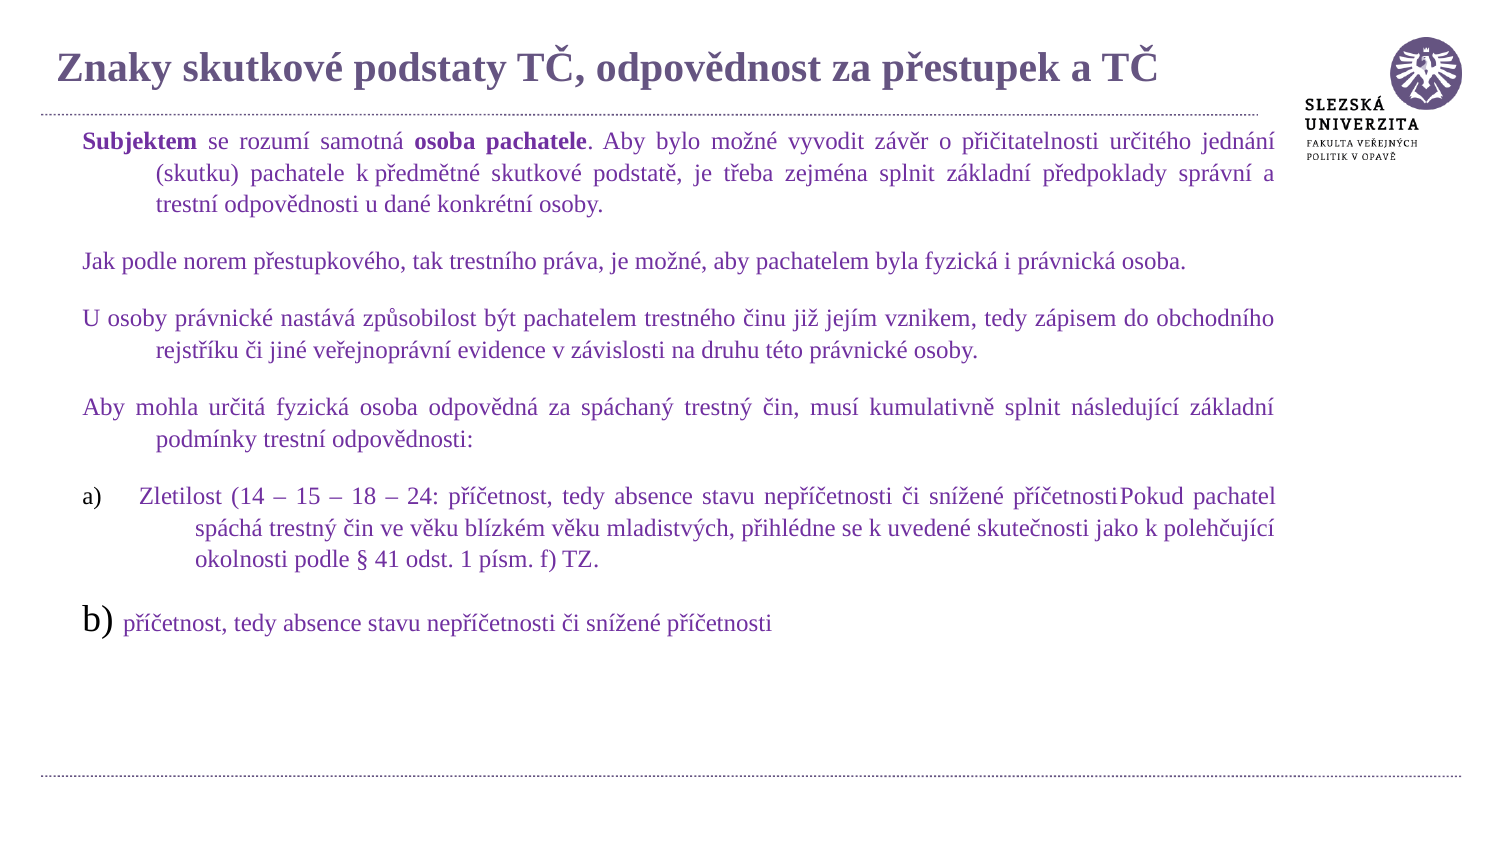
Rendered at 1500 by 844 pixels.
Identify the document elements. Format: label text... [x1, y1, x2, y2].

text_box Subjektem se rozumí samotná osoba pachatele. Aby bylo možné vyvodit závěr o přičitatelnosti určitého jednání (skutku) pachatele k předmětné skutkové podstatě, je třeba zejména splnit základní předpoklady správní a trestní odpovědnosti u dané konkrétní osoby. Jak podle norem přestupkového, tak trestního práva, je možné, aby pachatelem byla fyzická i právnická osoba. U osoby právnické nastává způsobilost být pachatelem trestného činu již jejím vznikem, tedy zápisem do obchodního rejstříku či jiné veřejnoprávní evidence v závislosti na druhu této právnické osoby. Aby mohla určitá fyzická osoba odpovědná za spáchaný trestný čin, musí kumulativně splnit následující základní podmínky trestní odpovědnosti: Zletilost (14 – 15 – 18 – 24: příčetnost, tedy absence stavu nepříčetnosti či snížené příčetnostiPokud pachatel spáchá trestný čin ve věku blízkém věku mladistvých, přihlédne se k uvedené skutečnosti jako k polehčující okolnosti podle § 41 odst. 1 písm. f) TZ. b) příčetnost, tedy absence stavu nepříčetnosti či snížené příčetnosti [67, 115, 1292, 844]
title Znaky skutkové podstaty TČ, odpovědnost za přestupek a TČ [41, 32, 1351, 116]
